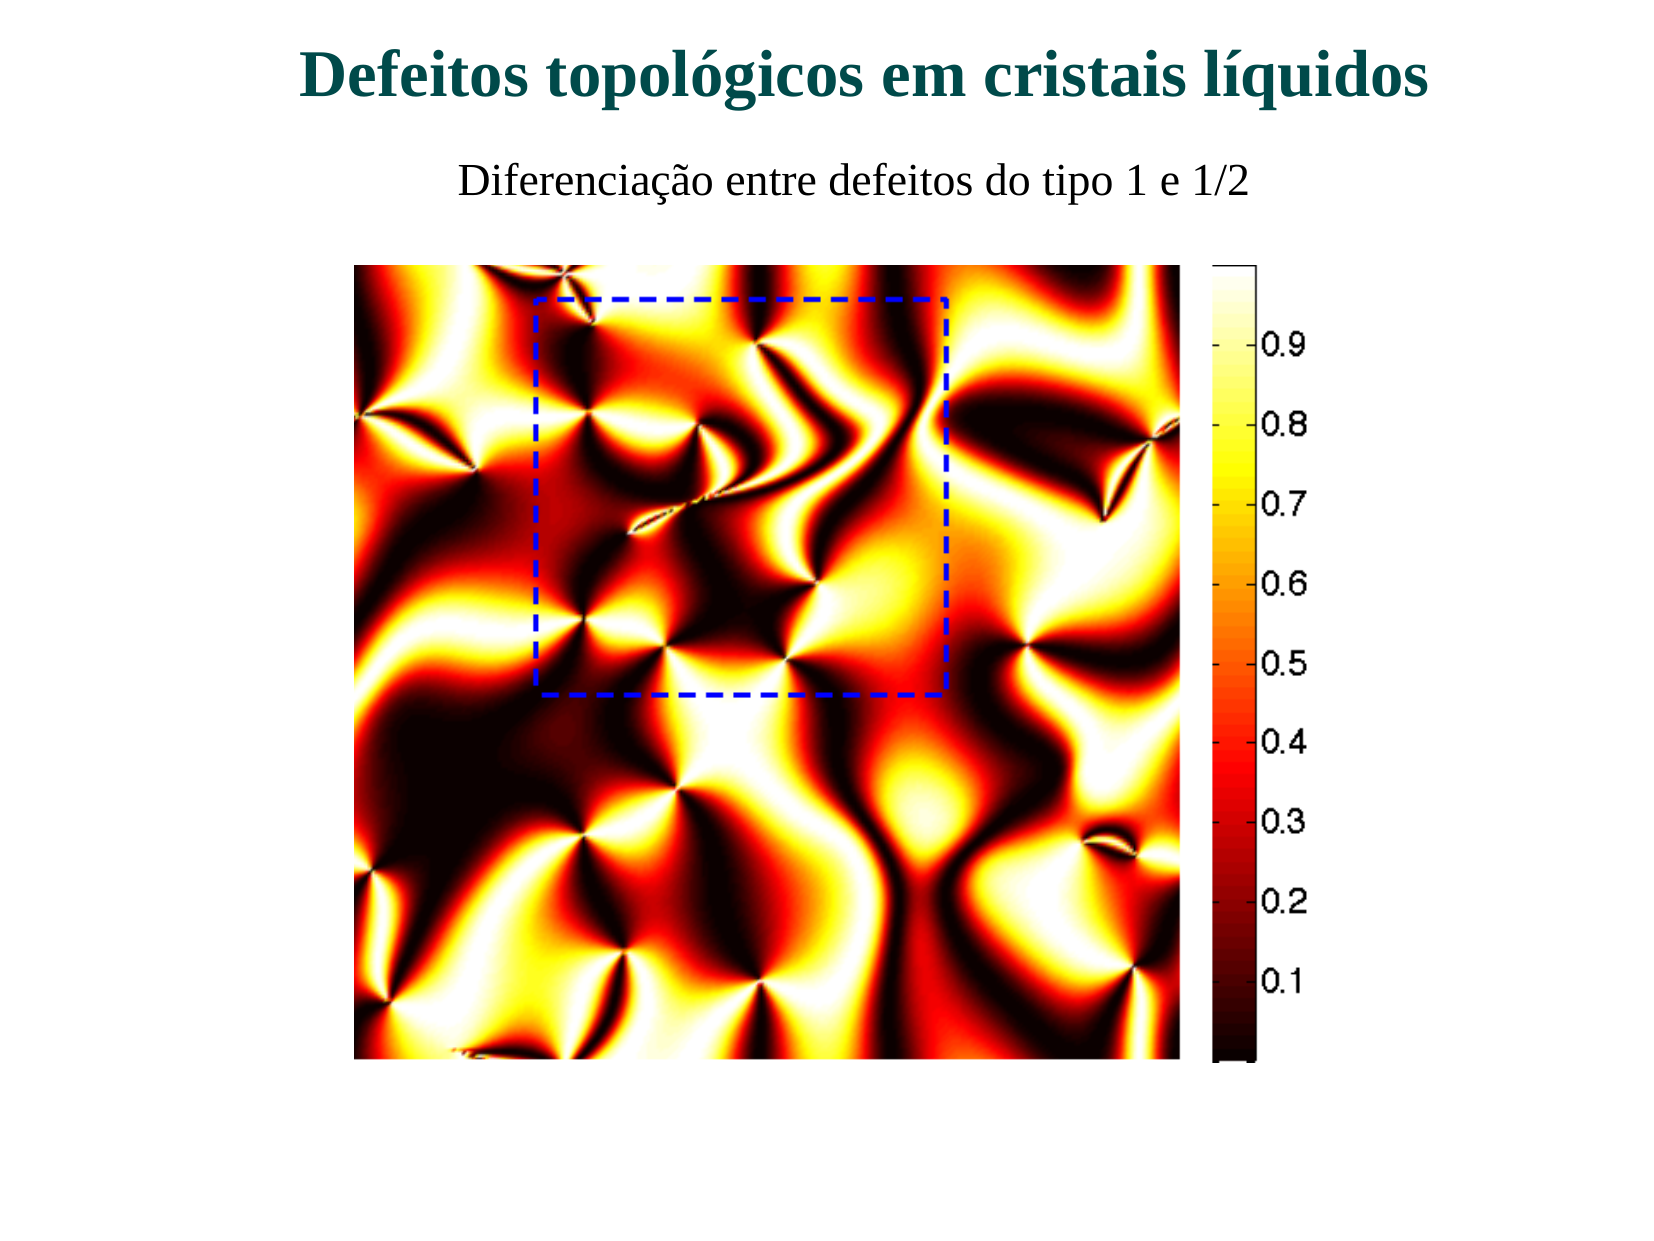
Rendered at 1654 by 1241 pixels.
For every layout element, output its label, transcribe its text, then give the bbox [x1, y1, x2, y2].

text_box Defeitos topológicos em cristais líquidos [284, 29, 1447, 119]
text_box Diferenciação entre defeitos do tipo 1 e 1/2 [442, 147, 1266, 214]
picture [354, 265, 1329, 1063]
